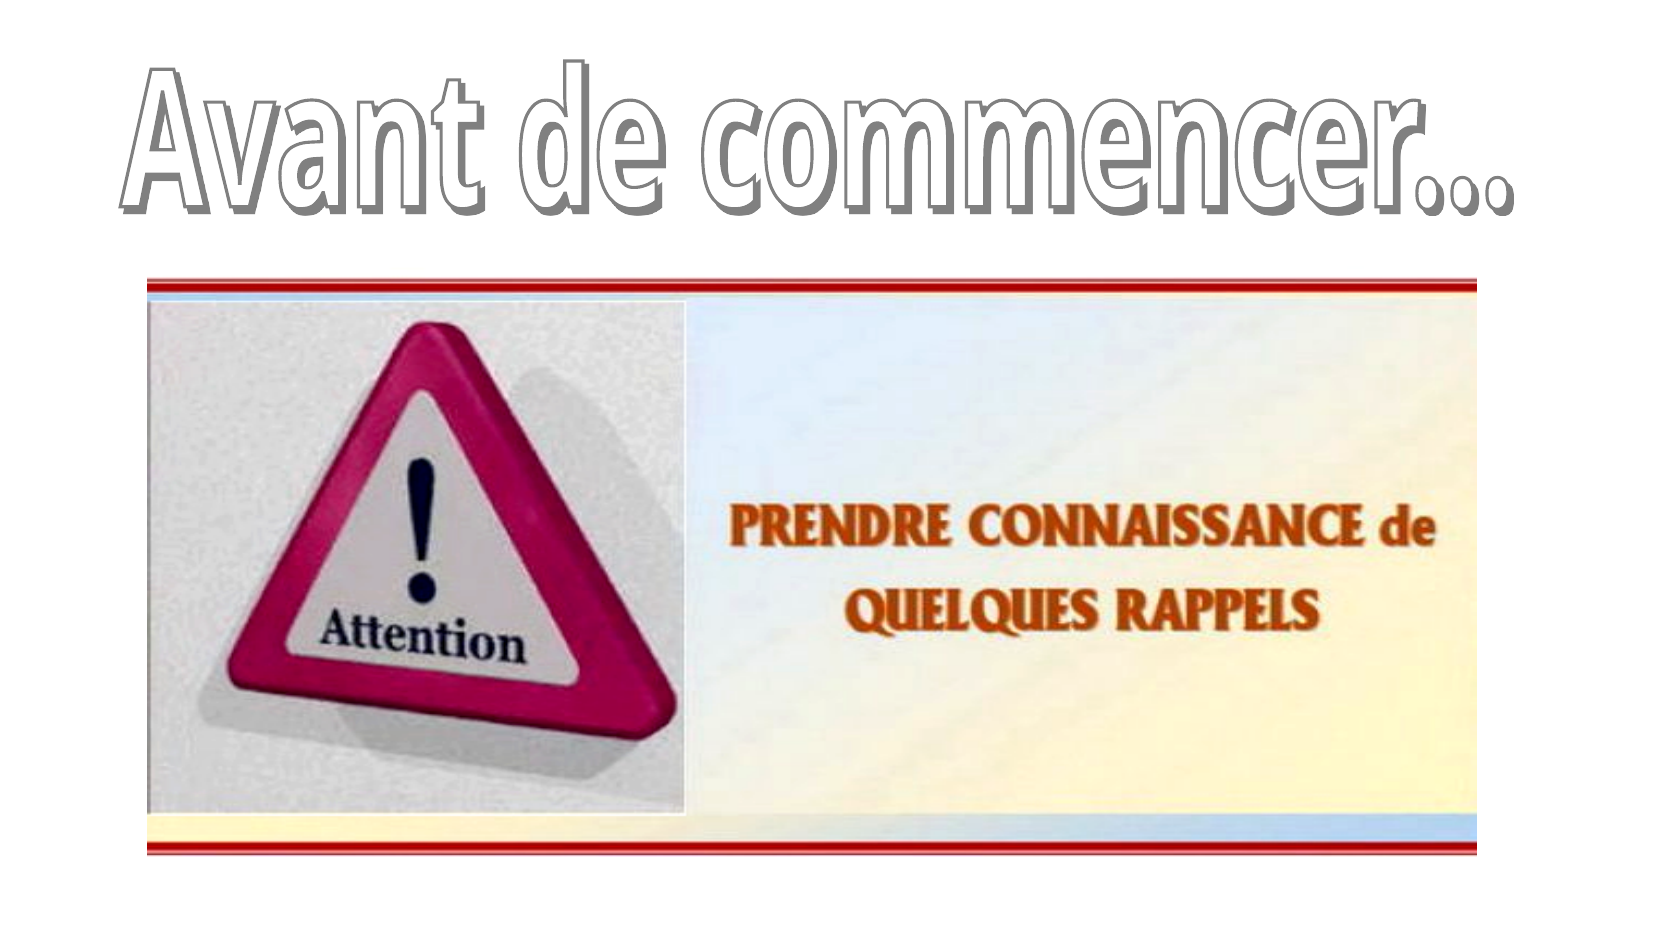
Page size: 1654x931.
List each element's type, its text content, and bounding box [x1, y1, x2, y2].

text_box Avant de commencer... [279, 99, 340, 209]
text_box Avant de commencer... [1375, 100, 1420, 207]
picture [147, 265, 1477, 857]
text_box Avant de commencer... [520, 61, 583, 209]
text_box Avant de commencer... [1416, 177, 1438, 210]
text_box Avant de commencer... [1299, 100, 1362, 209]
text_box Avant de commencer... [1083, 100, 1145, 209]
text_box Avant de commencer... [702, 100, 757, 209]
text_box Avant de commencer... [1451, 177, 1473, 210]
text_box Avant de commencer... [432, 79, 479, 209]
text_box Avant de commencer... [845, 100, 948, 207]
text_box Avant de commencer... [1159, 100, 1222, 207]
text_box Avant de commencer... [1236, 100, 1291, 209]
text_box Avant de commencer... [765, 100, 831, 209]
text_box Avant de commencer... [358, 100, 421, 207]
text_box Avant de commencer... [120, 69, 205, 207]
text_box Avant de commencer... [598, 100, 660, 209]
text_box Avant de commencer... [204, 102, 275, 207]
text_box Avant de commencer... [1486, 177, 1508, 210]
text_box Avant de commencer... [966, 100, 1069, 207]
